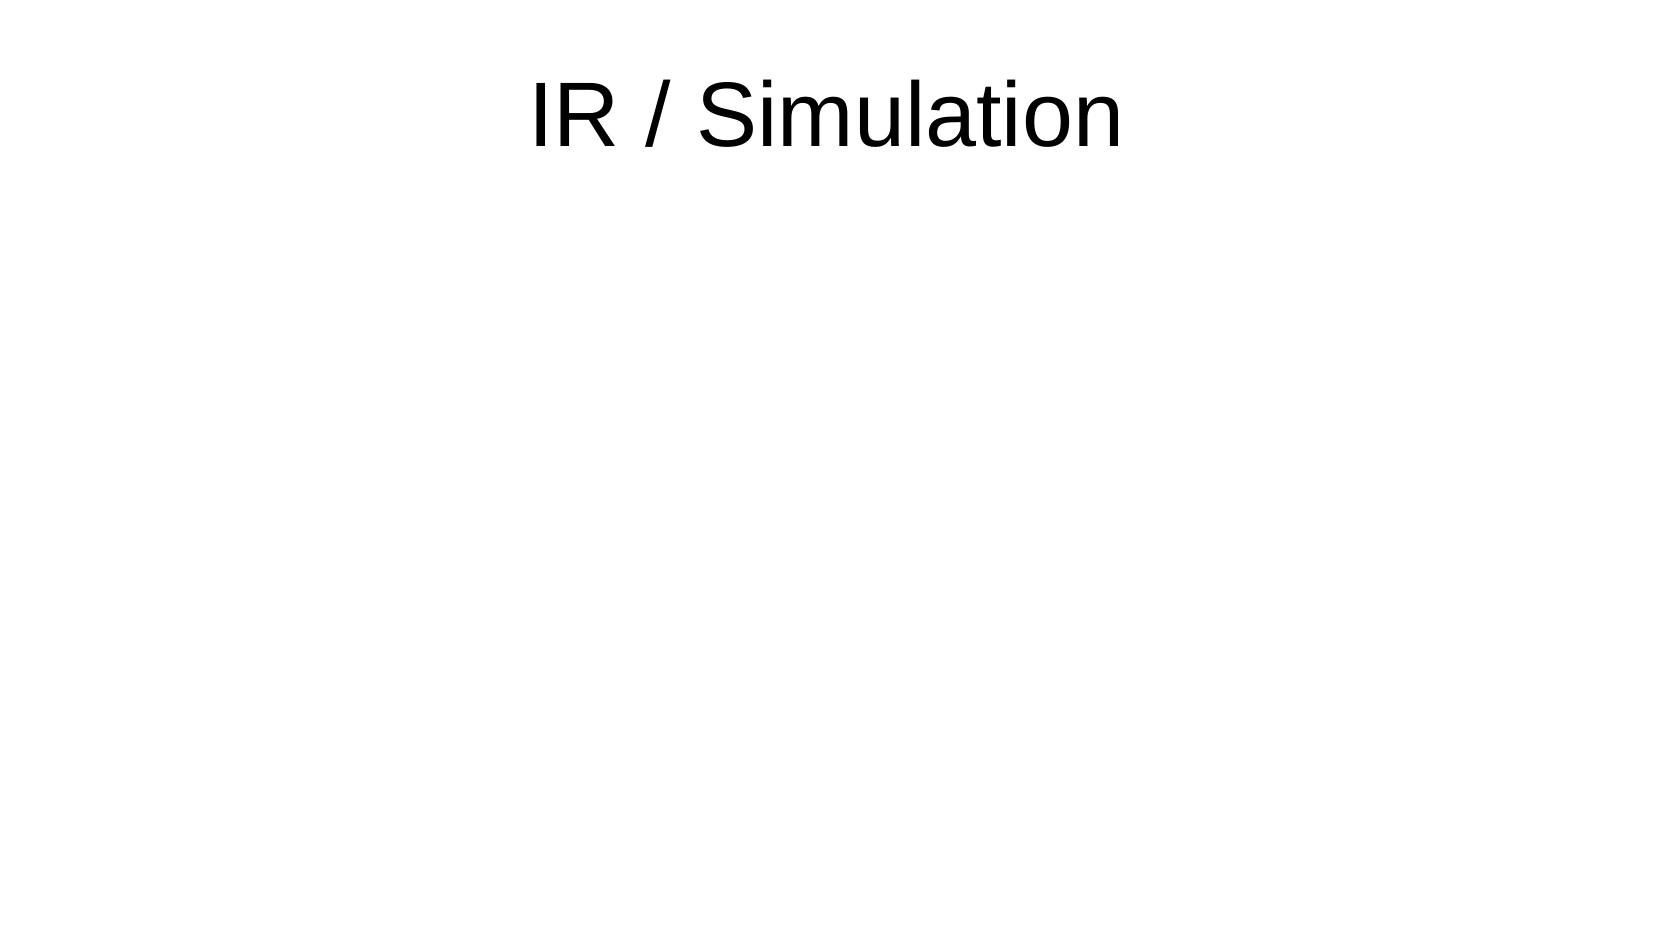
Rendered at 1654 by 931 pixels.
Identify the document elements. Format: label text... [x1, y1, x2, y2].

title IR / Simulation [82, 37, 1571, 193]
